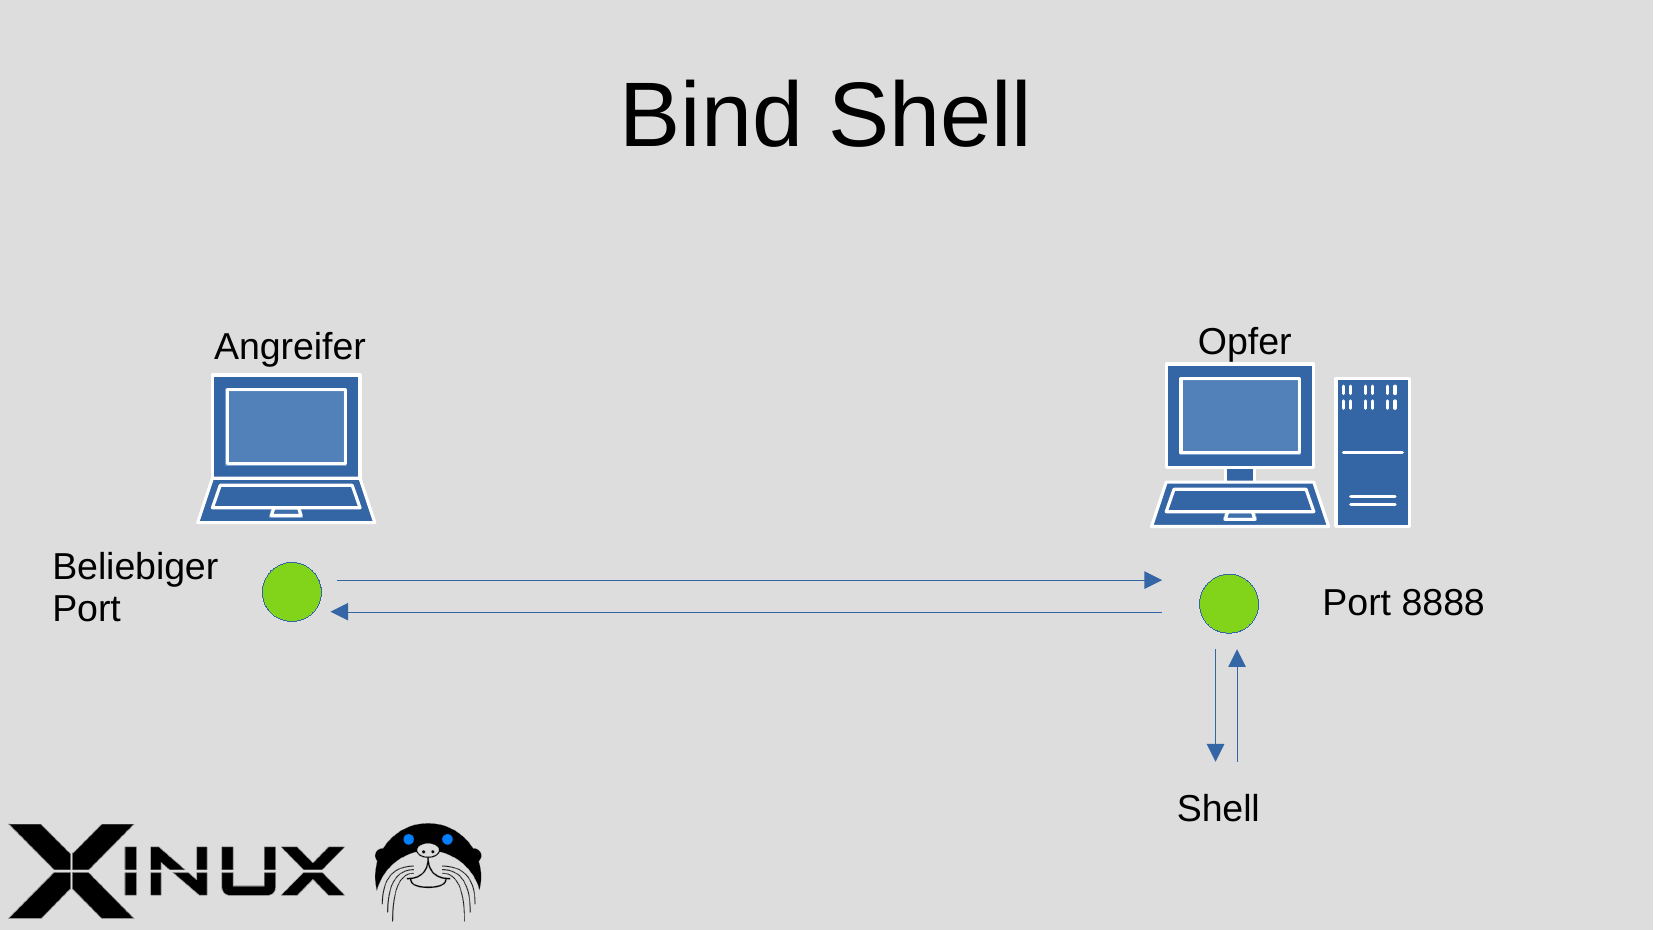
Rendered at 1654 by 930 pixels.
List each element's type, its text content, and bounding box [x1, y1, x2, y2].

text_box Shell [1162, 779, 1275, 837]
picture [0, 813, 488, 929]
text_box [1151, 364, 1329, 527]
text_box Angreifer [199, 318, 381, 376]
text_box [1336, 378, 1410, 527]
text_box Beliebiger Port [37, 538, 234, 638]
text_box Opfer [1183, 313, 1307, 370]
title Bind Shell [82, 37, 1571, 193]
text_box Port 8888 [1307, 574, 1500, 632]
text_box [262, 562, 322, 622]
text_box [1199, 574, 1259, 634]
text_box [197, 376, 375, 523]
